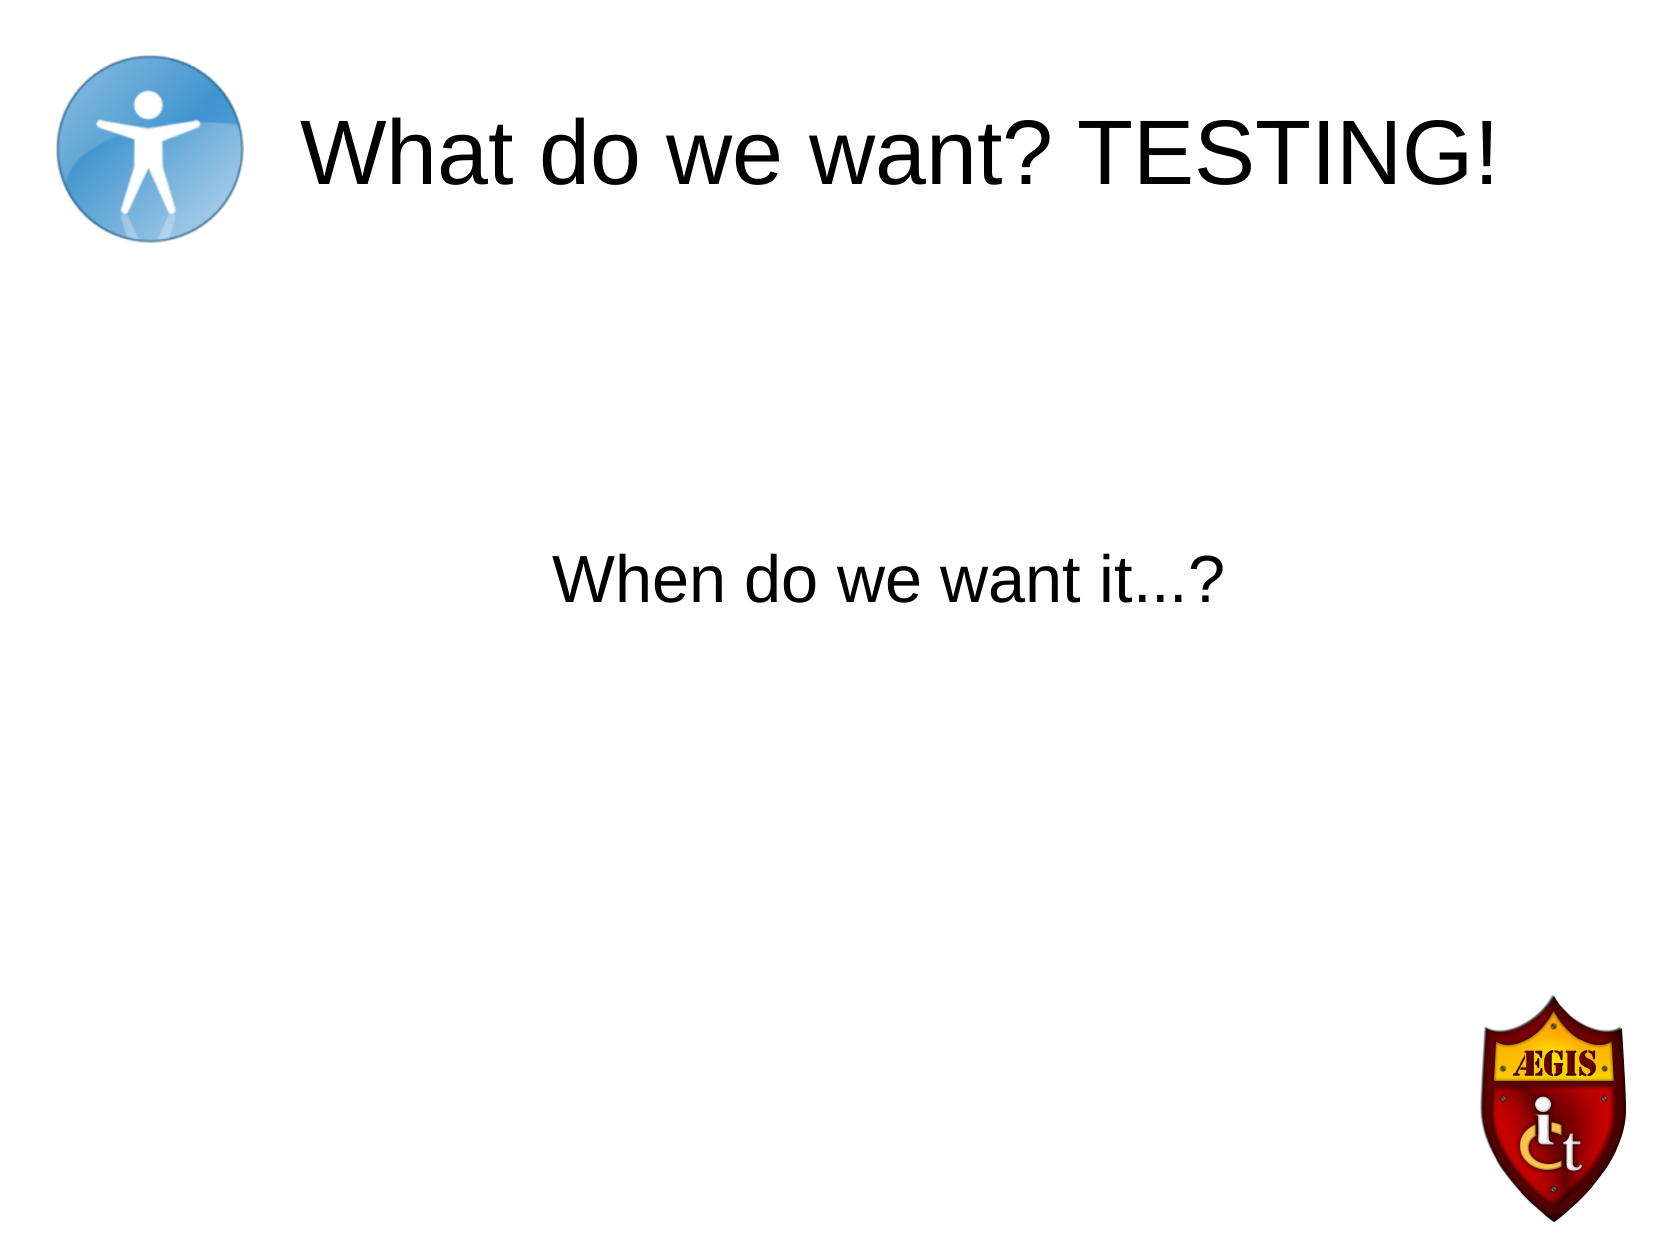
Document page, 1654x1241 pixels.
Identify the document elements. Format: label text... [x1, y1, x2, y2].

subtitle When do we want it...? [300, 49, 1571, 1109]
picture [56, 55, 244, 243]
picture [1425, 974, 1654, 1238]
